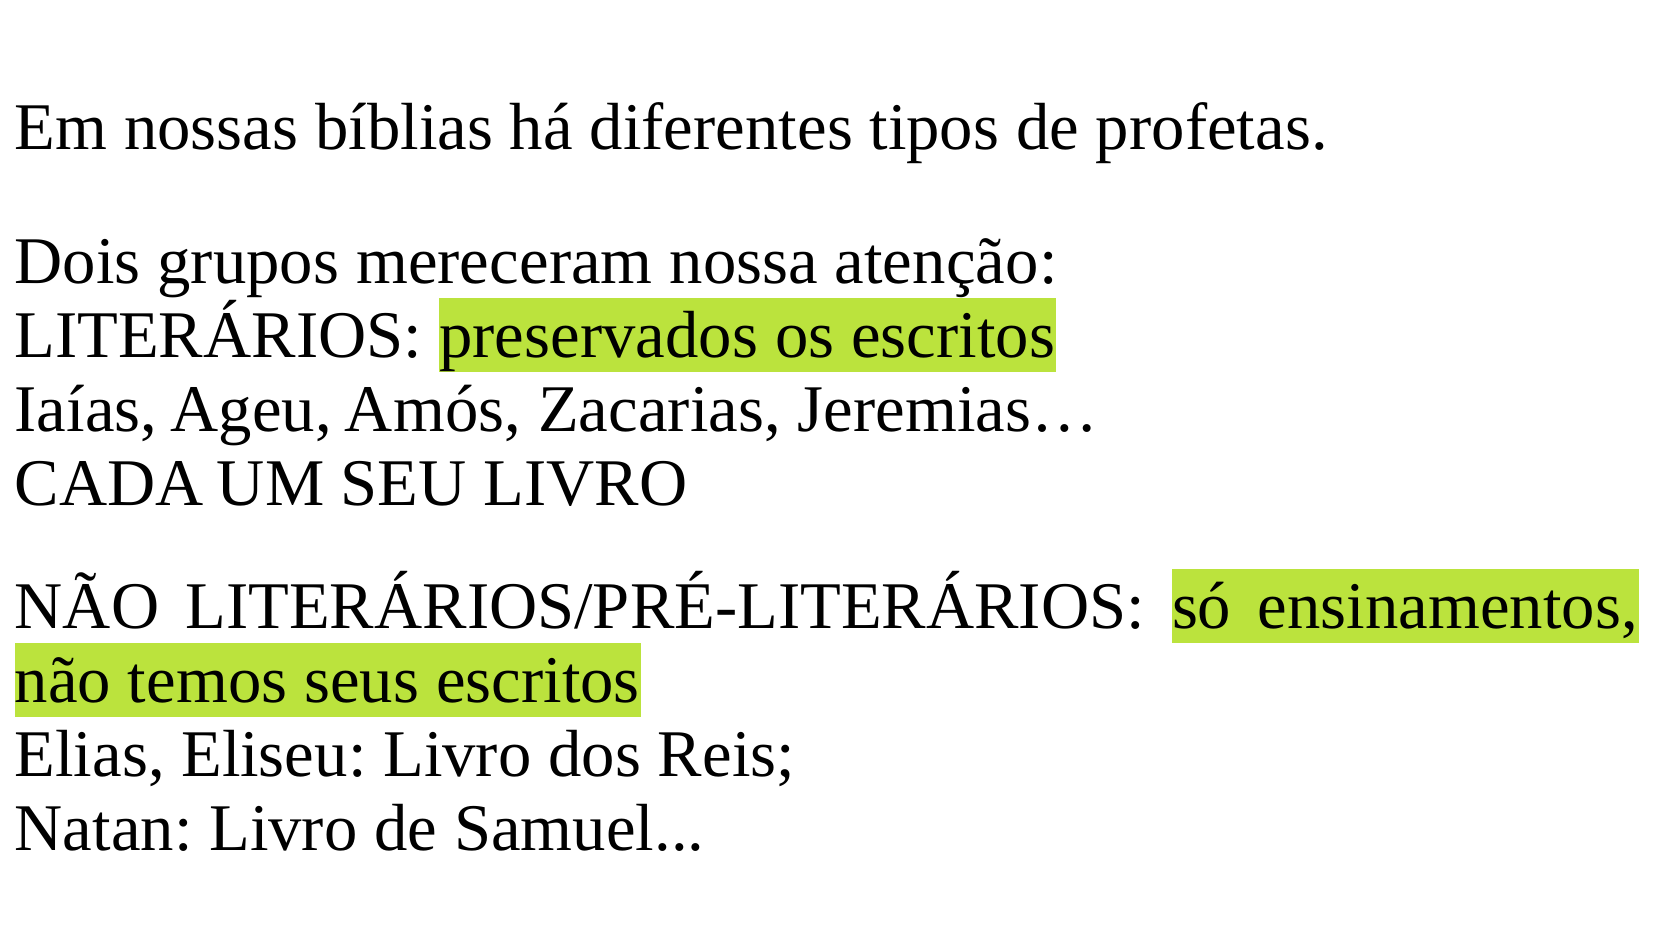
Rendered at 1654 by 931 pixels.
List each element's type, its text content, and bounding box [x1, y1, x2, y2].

text_box Em nossas bíblias há diferentes tipos de profetas. Dois grupos mereceram nossa atenção: LITERÁRIOS: preservados os escritos Iaías, Ageu, Amós, Zacarias, Jeremias… CADA UM SEU LIVRO NÃO LITERÁRIOS/PRÉ-LITERÁRIOS: só ensinamentos, não temos seus escritos Elias, Eliseu: Livro dos Reis; Natan: Livro de Samuel... [0, 82, 1654, 873]
